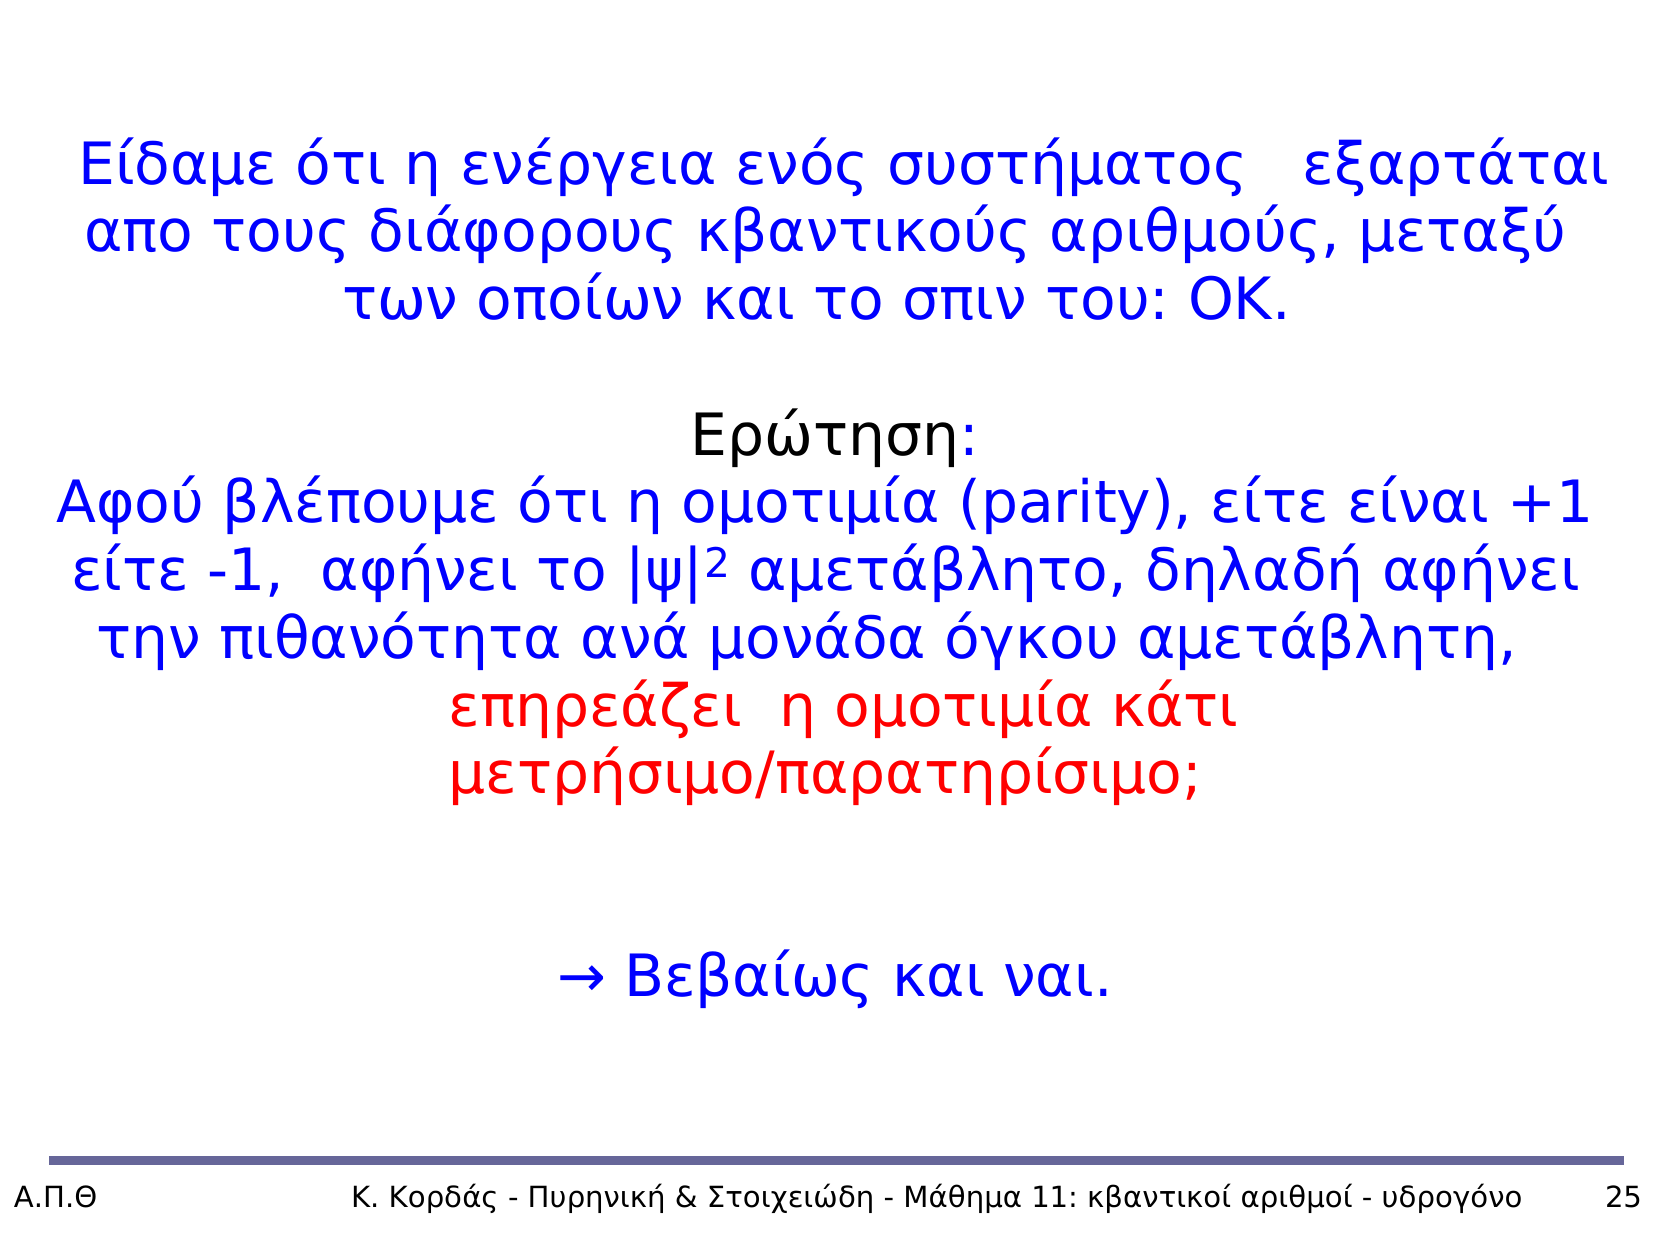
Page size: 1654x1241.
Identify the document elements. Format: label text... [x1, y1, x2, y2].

title Είδαμε ότι η ενέργεια ενός συστήματος εξαρτάται απο τους διάφορους κβαντικούς αριθμούς, μεταξύ των οποίων και το σπιν του: ΟΚ. Ερώτηση: Αφού βλέπουμε ότι η ομοτιμία (parity), είτε είναι +1 είτε -1, αφήνει το |ψ|2 αμετάβλητo, δηλαδή αφήνει την πιθανότητα ανά μονάδα όγκου αμετάβλητη, επηρεάζει η ομοτιμία κάτι μετρήσιμο/παρατηρίσιμο; → Βεβαίως και ναι. [38, 59, 1613, 1082]
